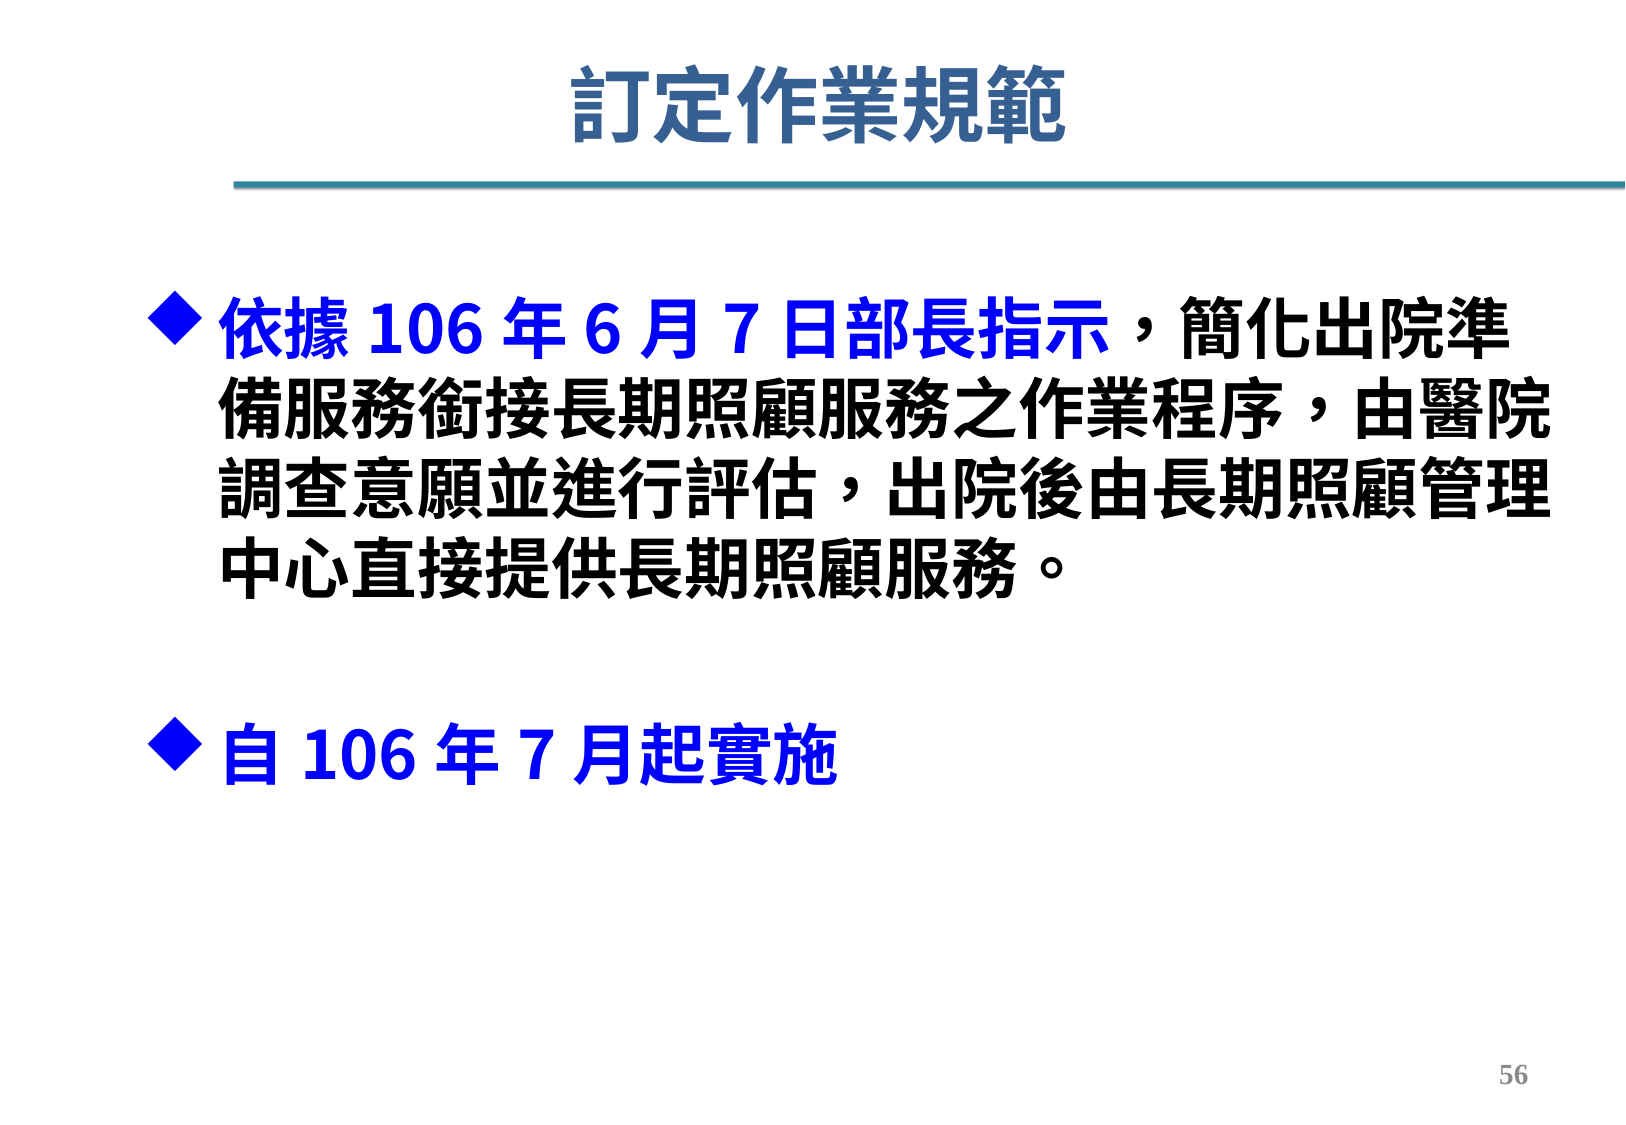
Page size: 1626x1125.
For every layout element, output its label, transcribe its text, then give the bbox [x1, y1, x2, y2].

slide_number <編號> [1164, 1042, 1544, 1103]
list 依據106年6月7日部長指示，簡化出院準備服務銜接長期照顧服務之作業程序，由醫院調查意願並進行評估，出院後由長期照顧管理中心直接提供長期照顧服務。 自106年7月起實施 [127, 278, 1590, 786]
title 訂定作業規範 [80, 27, 1557, 179]
